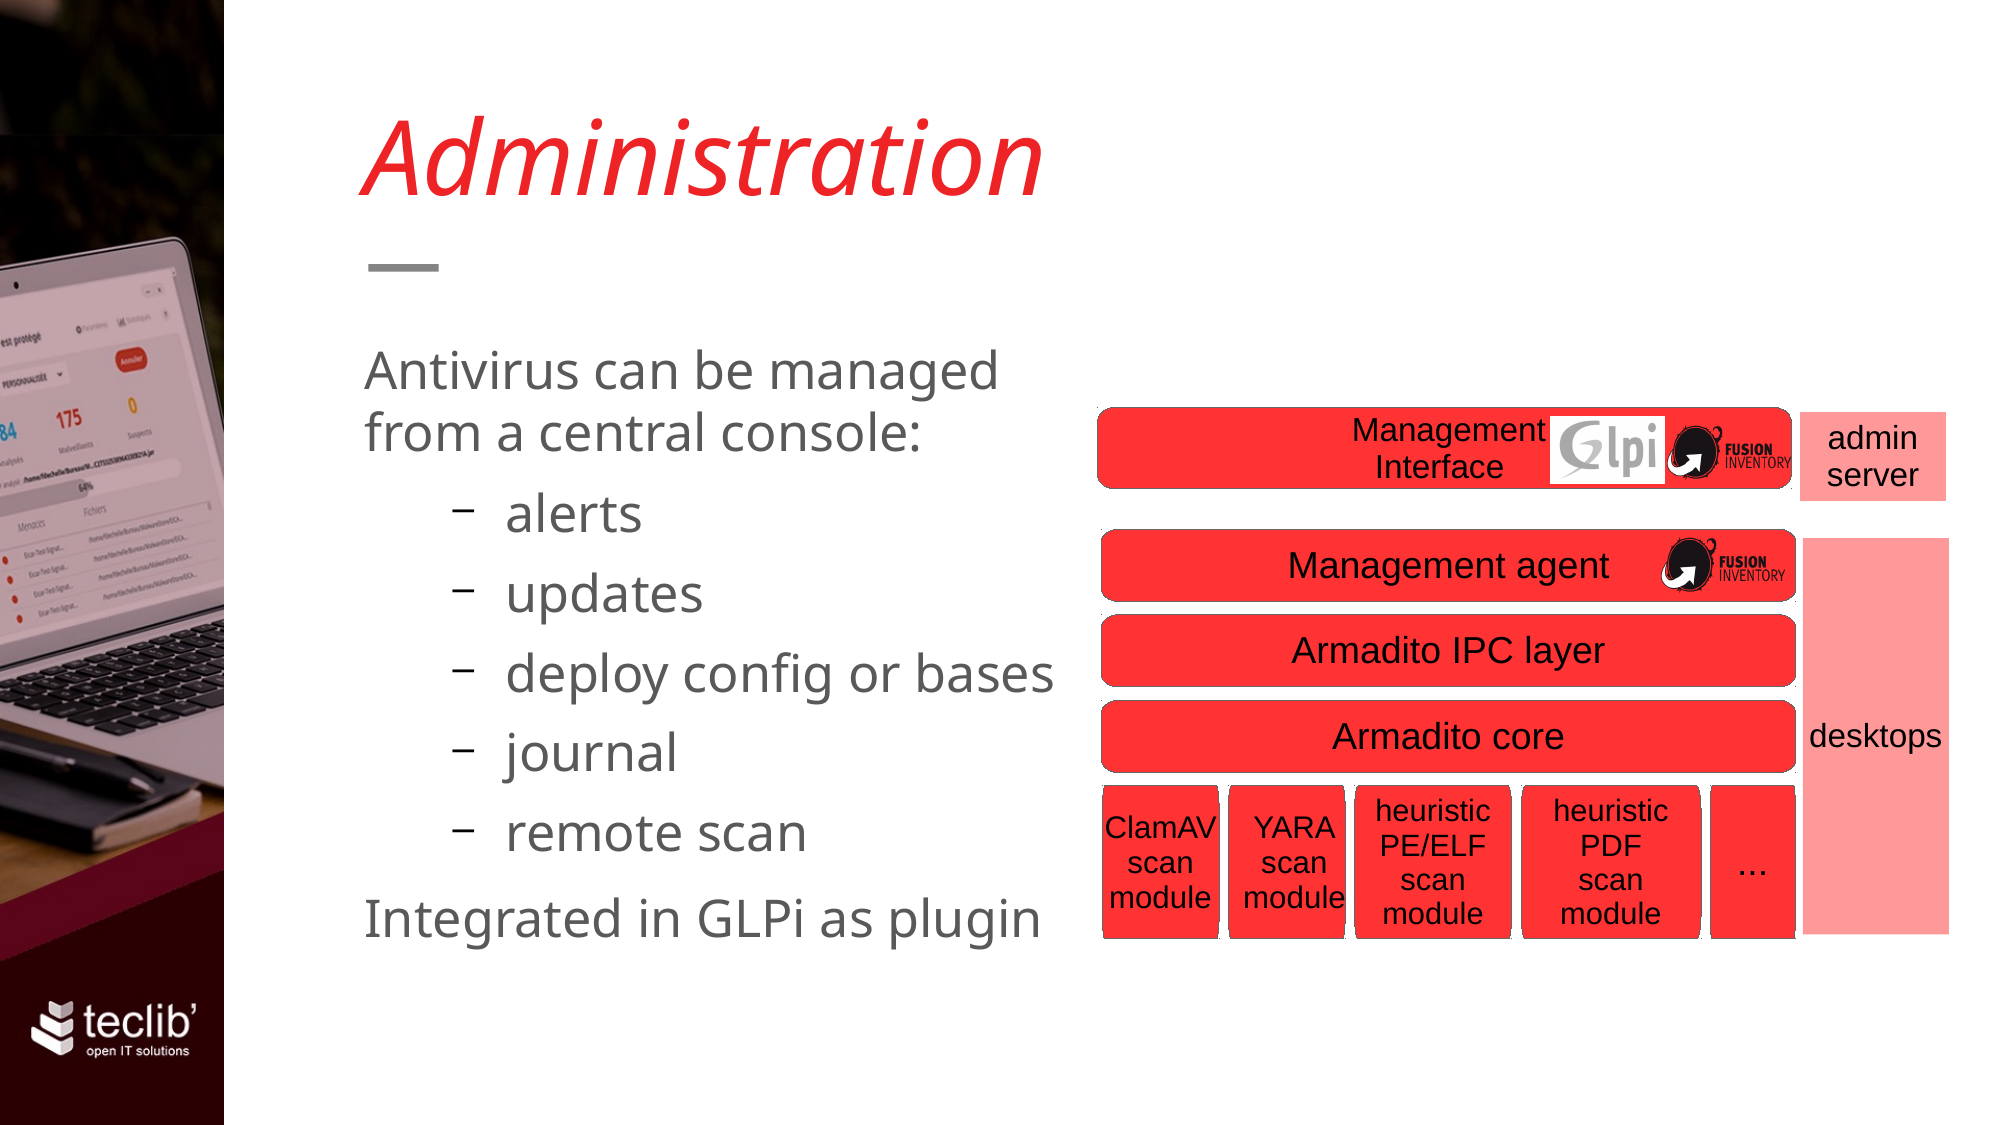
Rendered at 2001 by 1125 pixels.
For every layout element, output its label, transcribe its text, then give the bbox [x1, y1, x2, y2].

text_box Armadito IPC layer [1101, 614, 1796, 687]
text_box heuristic PE/ELF scan module [1354, 785, 1512, 939]
text_box Management Interface [1097, 407, 1792, 489]
text_box Management agent [1101, 529, 1796, 602]
picture [1661, 537, 1785, 593]
text_box ... [1710, 785, 1796, 939]
text_box heuristic PDF scan module [1521, 785, 1702, 939]
text_box ClamAV scan module [1102, 785, 1220, 939]
text_box [368, 264, 439, 272]
text_box YARA scan module [1228, 785, 1346, 939]
picture [0, 0, 224, 1125]
title Administration [356, 83, 1863, 317]
text_box Armadito core [1101, 700, 1796, 773]
list Antivirus can be managed from a central console: alerts updates deploy config or bases journal remote scan Integrated in GLPi as plugin [356, 332, 1095, 1047]
text_box admin server [1800, 412, 1946, 501]
picture [1550, 416, 1665, 484]
text_box desktops [1802, 538, 1949, 935]
picture [1667, 425, 1791, 480]
